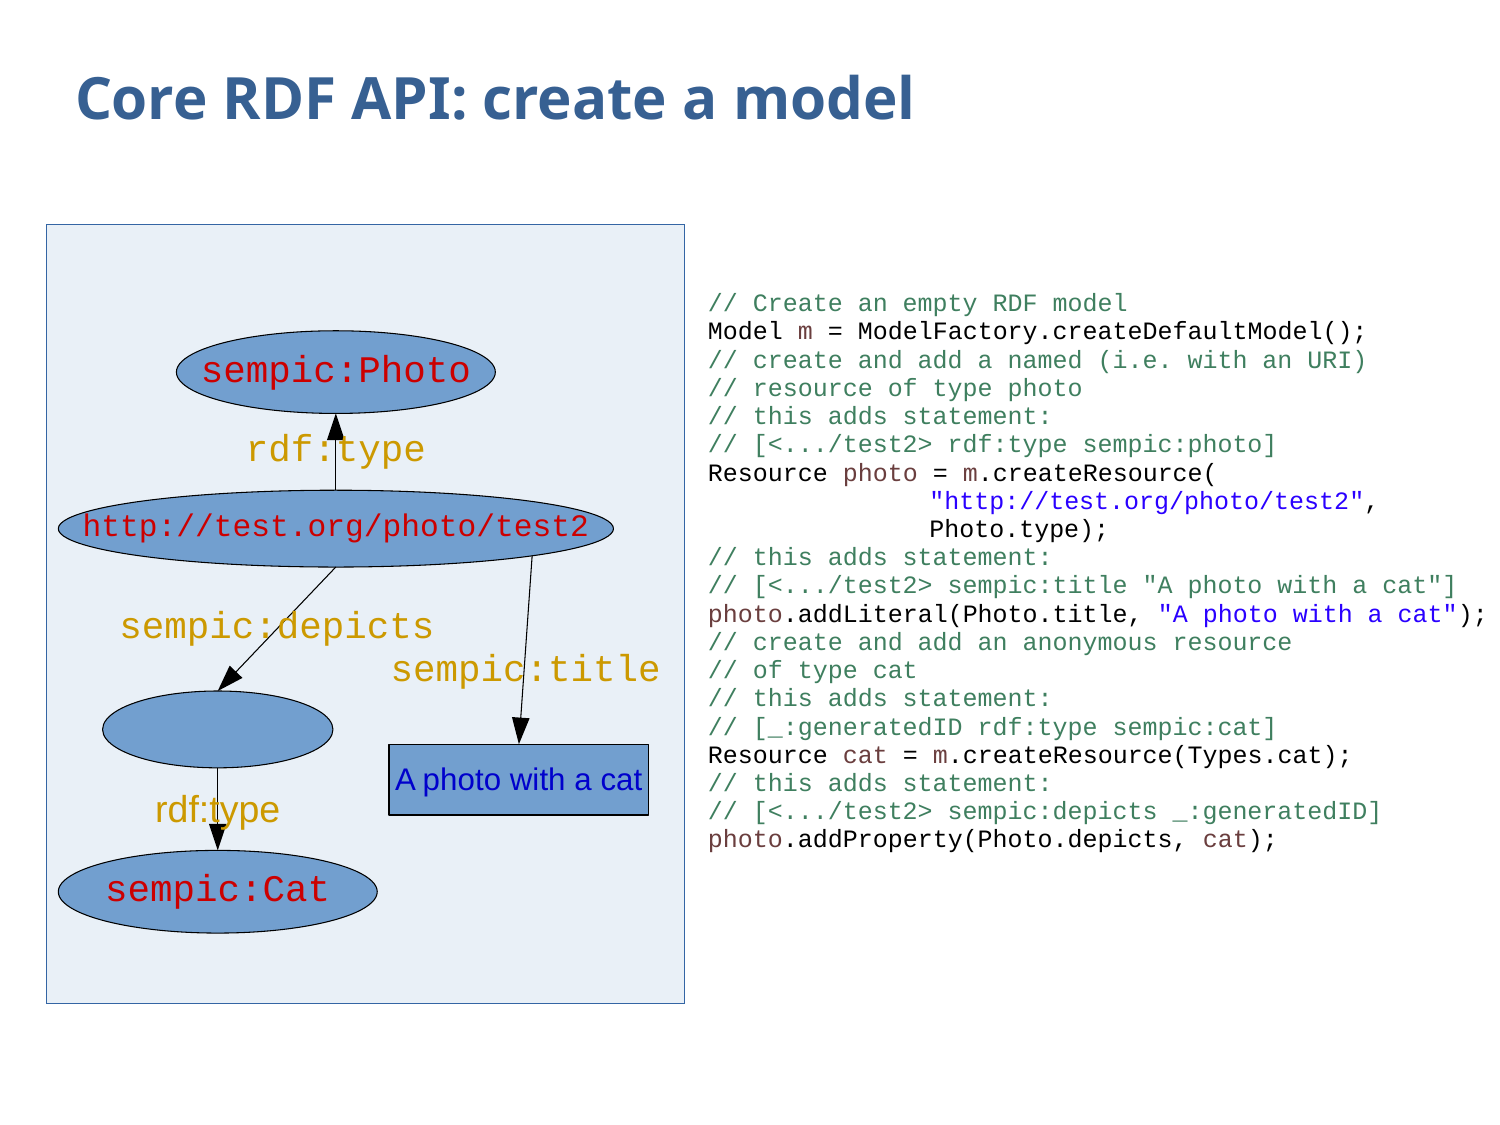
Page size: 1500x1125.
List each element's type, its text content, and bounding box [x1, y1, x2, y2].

title Core RDF API: create a model [75, 45, 1425, 149]
text_box // Create an empty RDF model Model m = ModelFactory.createDefaultModel(); // create and add a named (i.e. with an URI) // resource of type photo // this adds statement: // [<.../test2> rdf:type sempic:photo] Resource photo = m.createResource( "http://test.org/photo/test2", Photo.type); // this adds statement: // [<.../test2> sempic:title "A photo with a cat"] photo.addLiteral(Photo.title, "A photo with a cat"); // create and add an anonymous resource // of type cat // this adds statement: // [_:generatedID rdf:type sempic:cat] Resource cat = m.createResource(Types.cat); // this adds statement: // [<.../test2> sempic:depicts _:generatedID] photo.addProperty(Photo.depicts, cat); [693, 283, 1500, 863]
text_box sempic:Photo [176, 330, 496, 414]
text_box sempic:Cat [58, 850, 378, 934]
text_box http://test.org/photo/test2 [58, 490, 614, 568]
text_box A photo with a cat [388, 744, 649, 816]
text_box [46, 224, 685, 1004]
